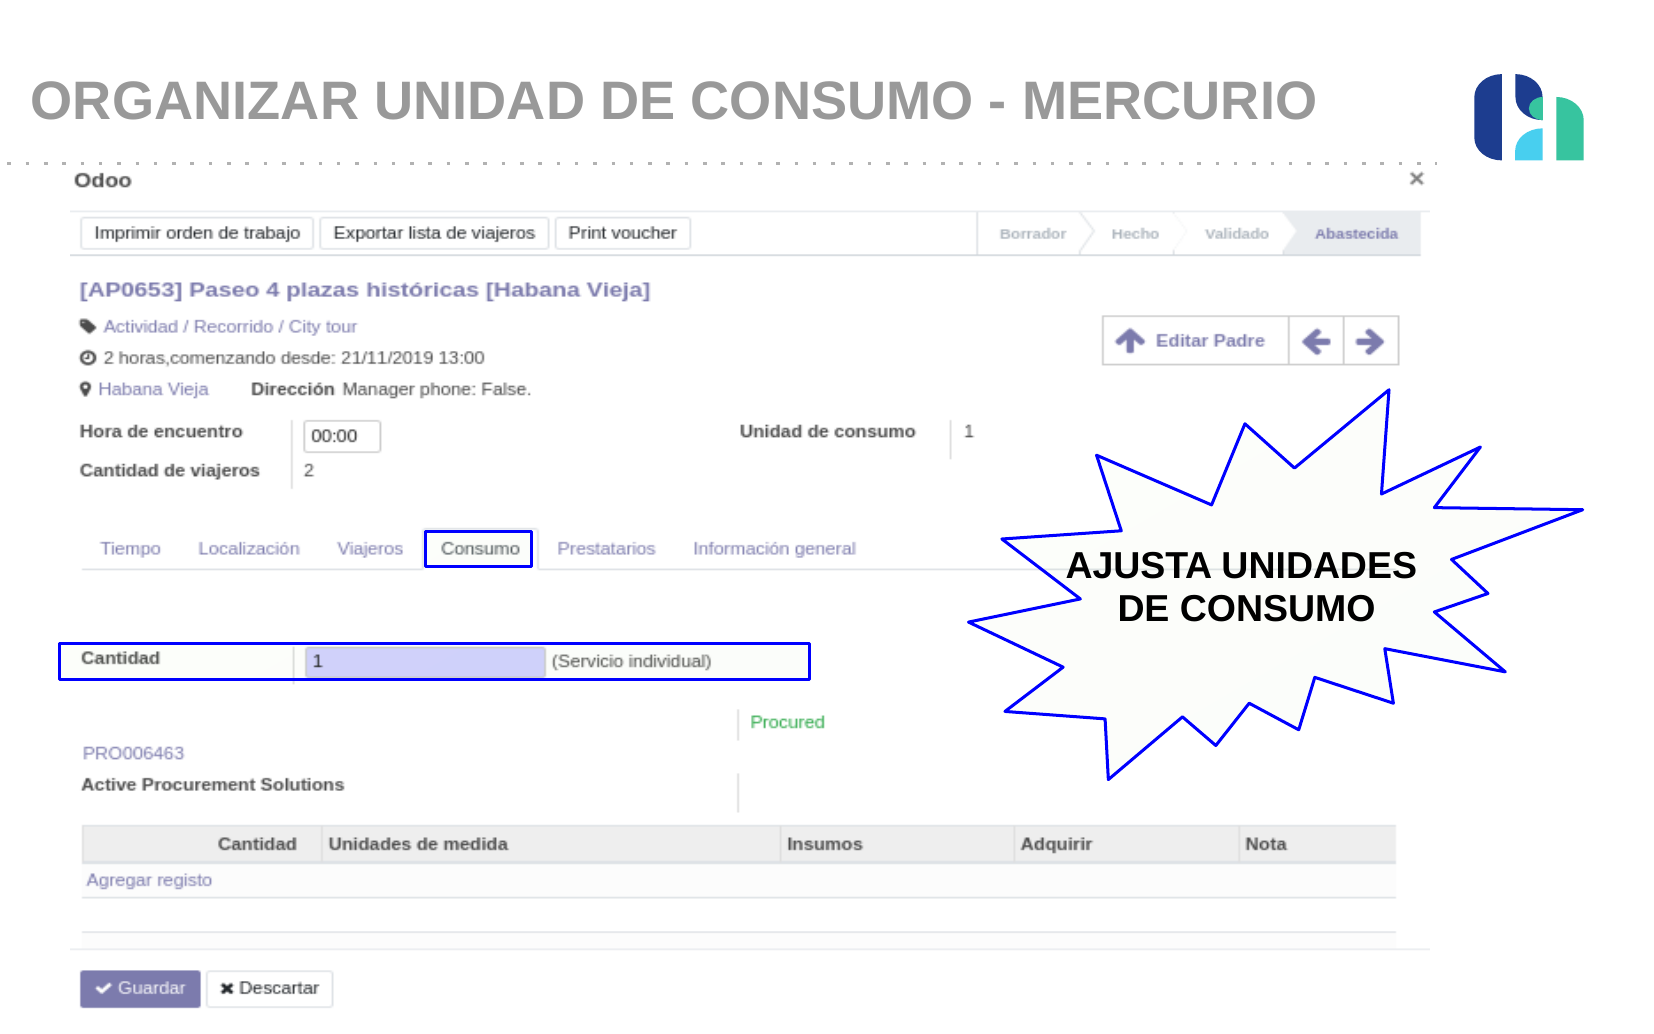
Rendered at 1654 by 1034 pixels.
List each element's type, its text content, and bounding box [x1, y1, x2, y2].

picture [70, 164, 1430, 1016]
text_box [59, 643, 810, 680]
text_box AJUSTA UNIDADES DE CONSUMO [968, 389, 1583, 780]
text_box ORGANIZAR UNIDAD DE CONSUMO - MERCURIO [30, 59, 1335, 142]
picture [1474, 74, 1584, 161]
text_box [425, 531, 532, 567]
